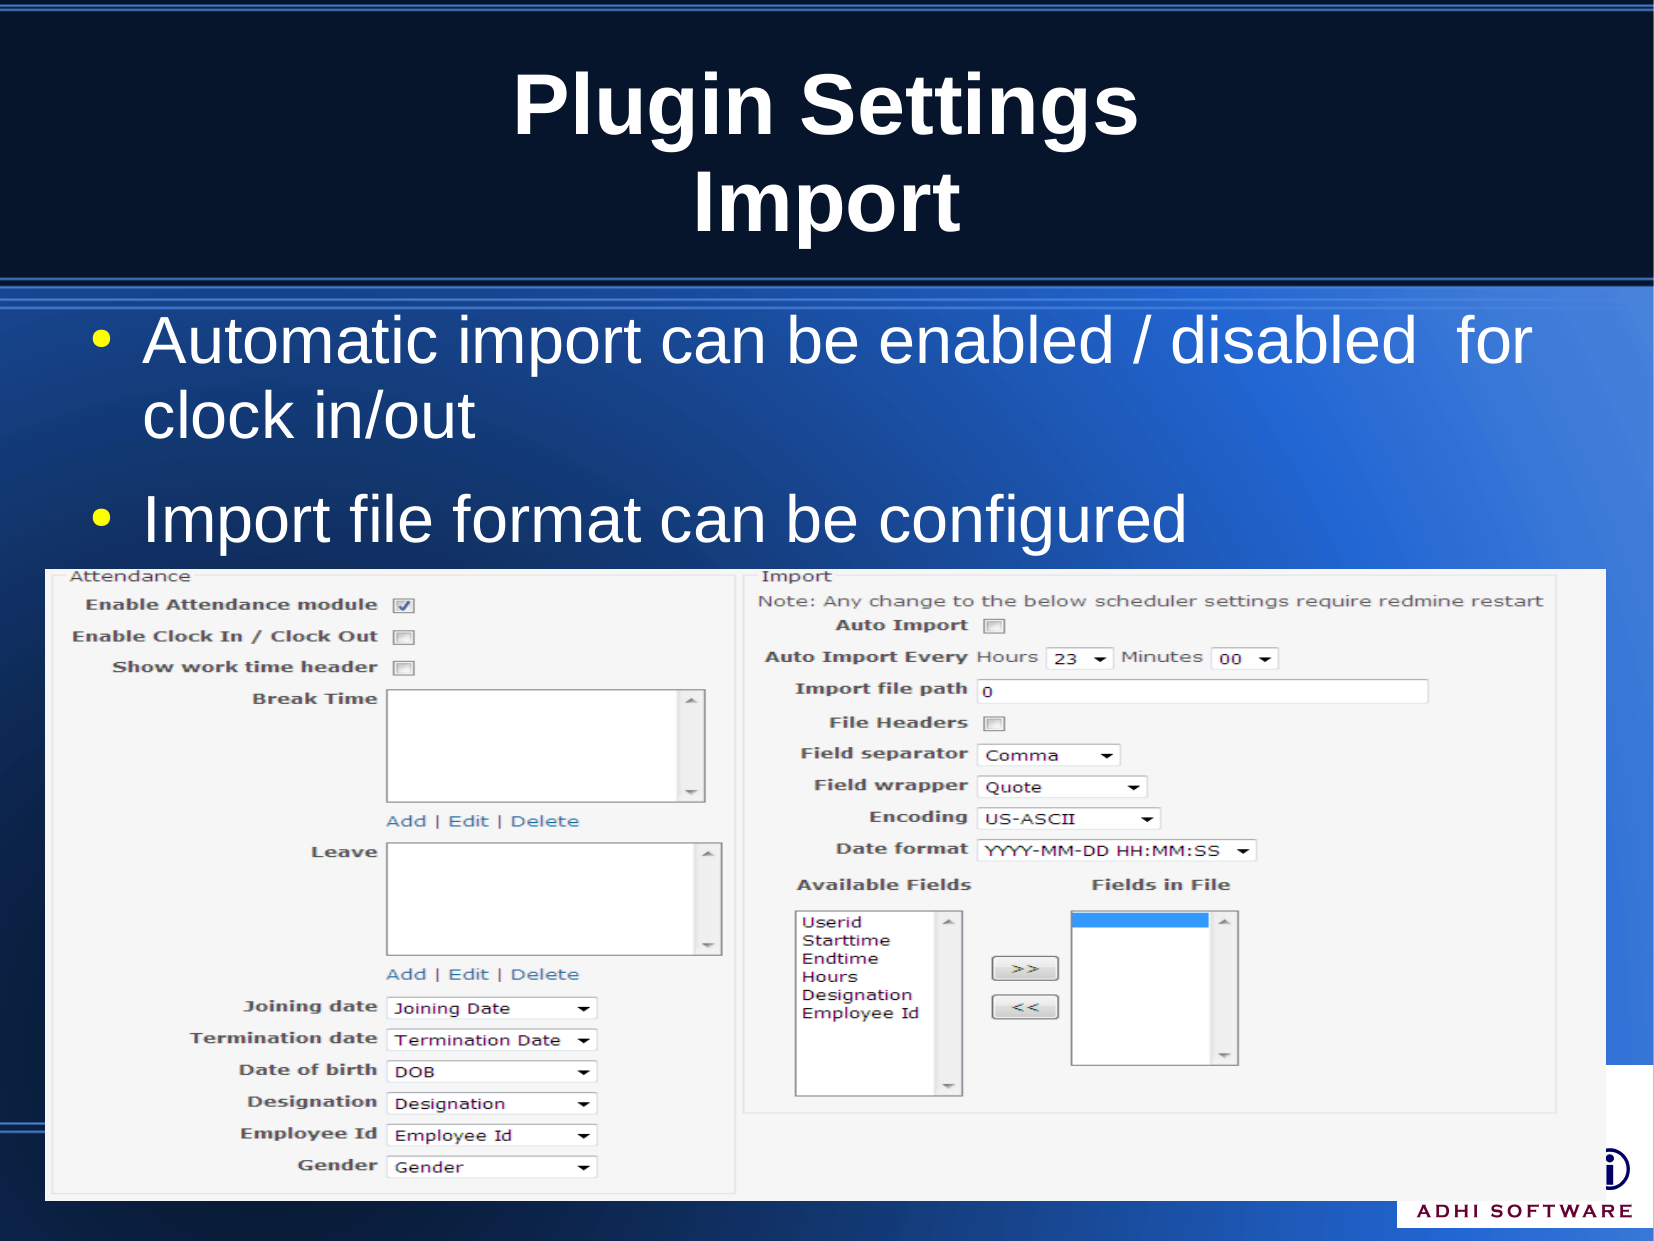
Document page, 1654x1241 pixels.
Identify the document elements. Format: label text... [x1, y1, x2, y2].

picture [0, 0, 1654, 1241]
list Automatic import can be enabled / disabled for clock in/out Import file format can be configured [71, 302, 1561, 569]
title Plugin Settings Import [82, 56, 1571, 250]
